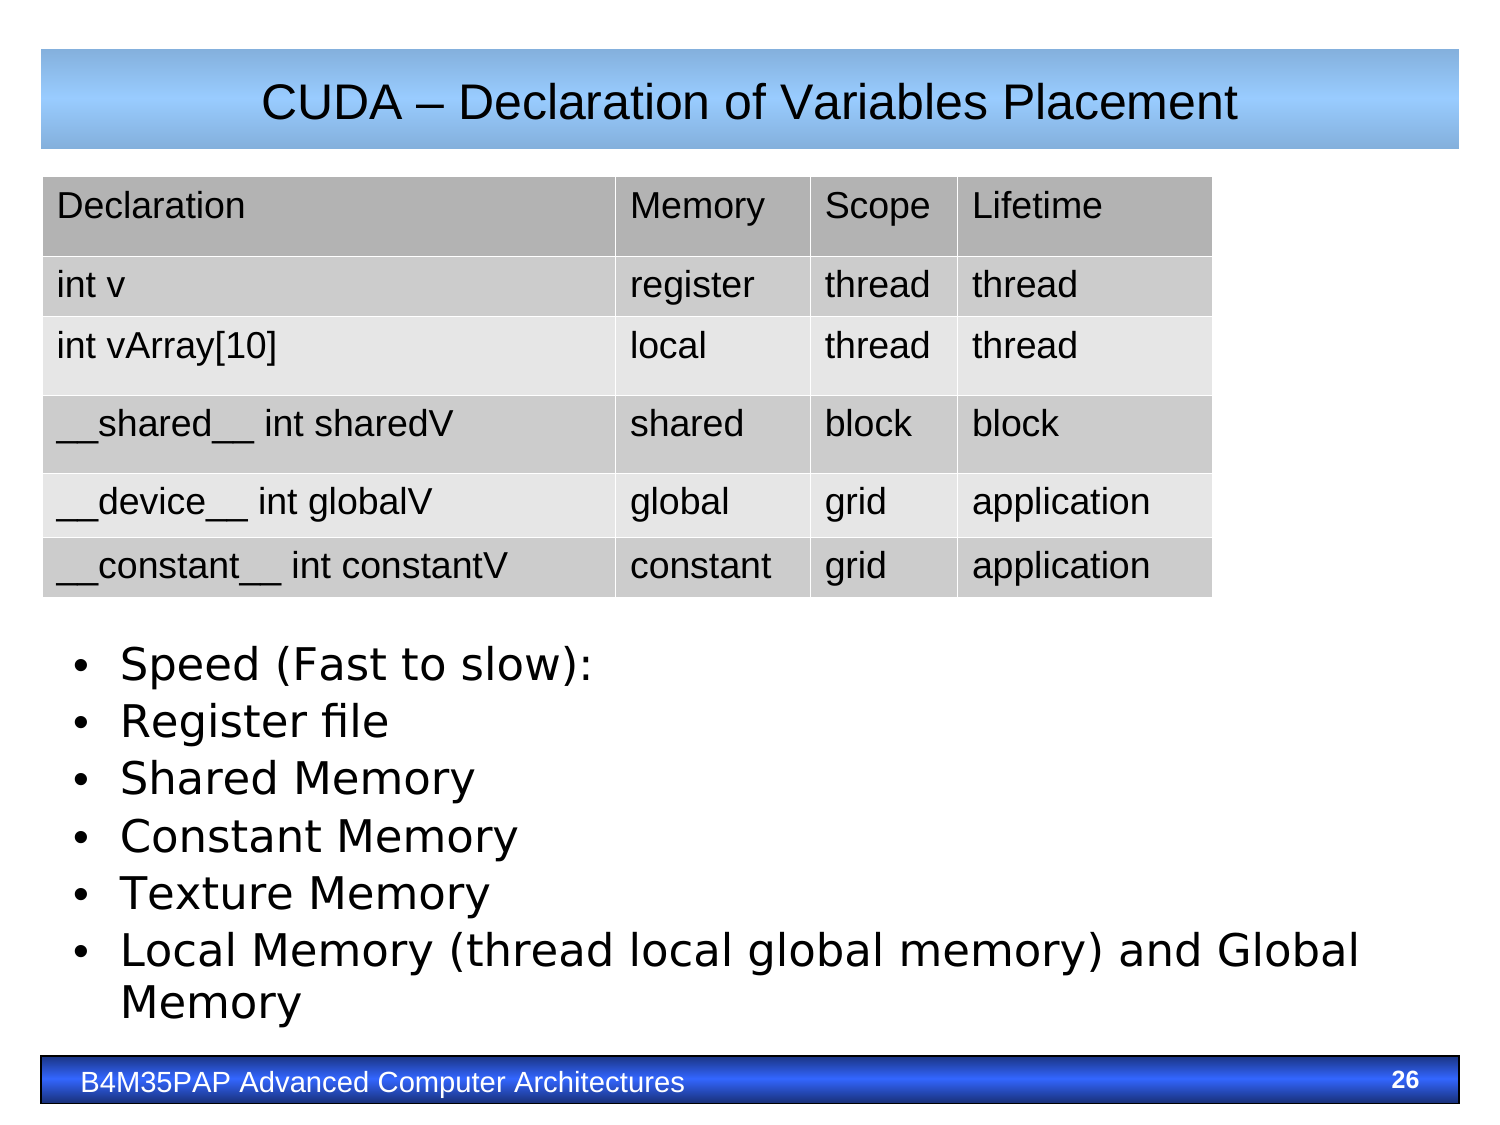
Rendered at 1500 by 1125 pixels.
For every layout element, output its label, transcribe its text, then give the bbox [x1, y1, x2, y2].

table_header Lifetime [958, 177, 1212, 256]
title CUDA – Declaration of Variables Placement [41, 49, 1459, 149]
table_header Memory [616, 177, 810, 256]
table_cell int vArray[10] [43, 317, 615, 395]
table_cell __shared__ int sharedV [43, 396, 615, 473]
table_cell application [958, 474, 1212, 537]
list Speed (Fast to slow): Register file Shared Memory Constant Memory Texture Memory Local Memory (thread local global memory) and Global Memory [58, 631, 1477, 1041]
table_header Scope [811, 177, 957, 256]
table_cell __device__ int globalV [43, 474, 615, 537]
table_cell local [616, 317, 810, 395]
table_cell block [811, 396, 957, 473]
table_cell int v [43, 257, 615, 316]
table_cell thread [811, 257, 957, 316]
table_cell block [958, 396, 1212, 473]
table_cell constant [616, 538, 810, 597]
table_cell register [616, 257, 810, 316]
table_cell __constant__ int constantV [43, 538, 615, 597]
table_cell grid [811, 474, 957, 537]
table_cell global [616, 474, 810, 537]
table_cell shared [616, 396, 810, 473]
table_cell thread [958, 317, 1212, 395]
table_header Declaration [43, 177, 615, 256]
table_cell thread [811, 317, 957, 395]
table_cell thread [958, 257, 1212, 316]
table_cell grid [811, 538, 957, 597]
table_cell application [958, 538, 1212, 597]
